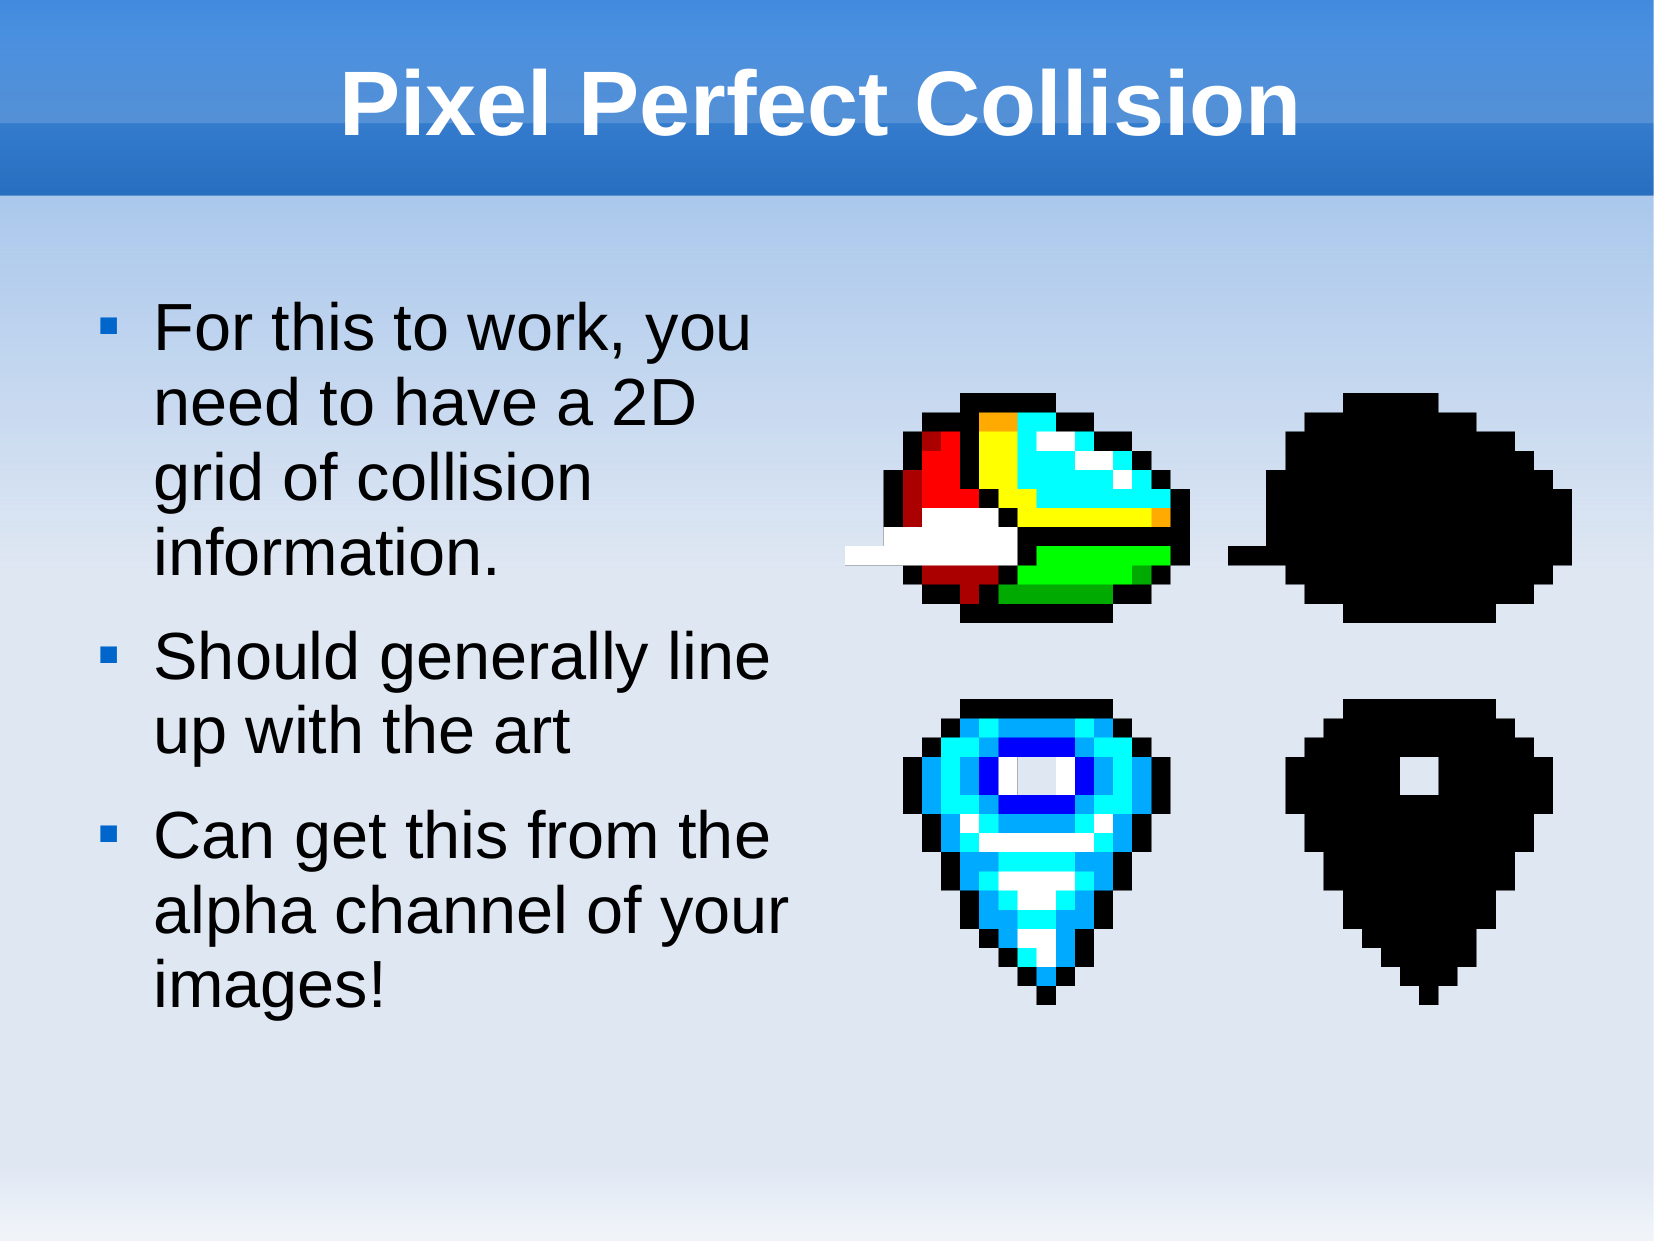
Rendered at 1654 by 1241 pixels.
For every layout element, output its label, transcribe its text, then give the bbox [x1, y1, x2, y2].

list For this to work, you need to have a 2D grid of collision information. Should generally line up with the art Can get this from the alpha channel of your images! [82, 290, 809, 1162]
picture [0, 0, 1654, 1241]
title Pixel Perfect Collision [76, 0, 1565, 208]
